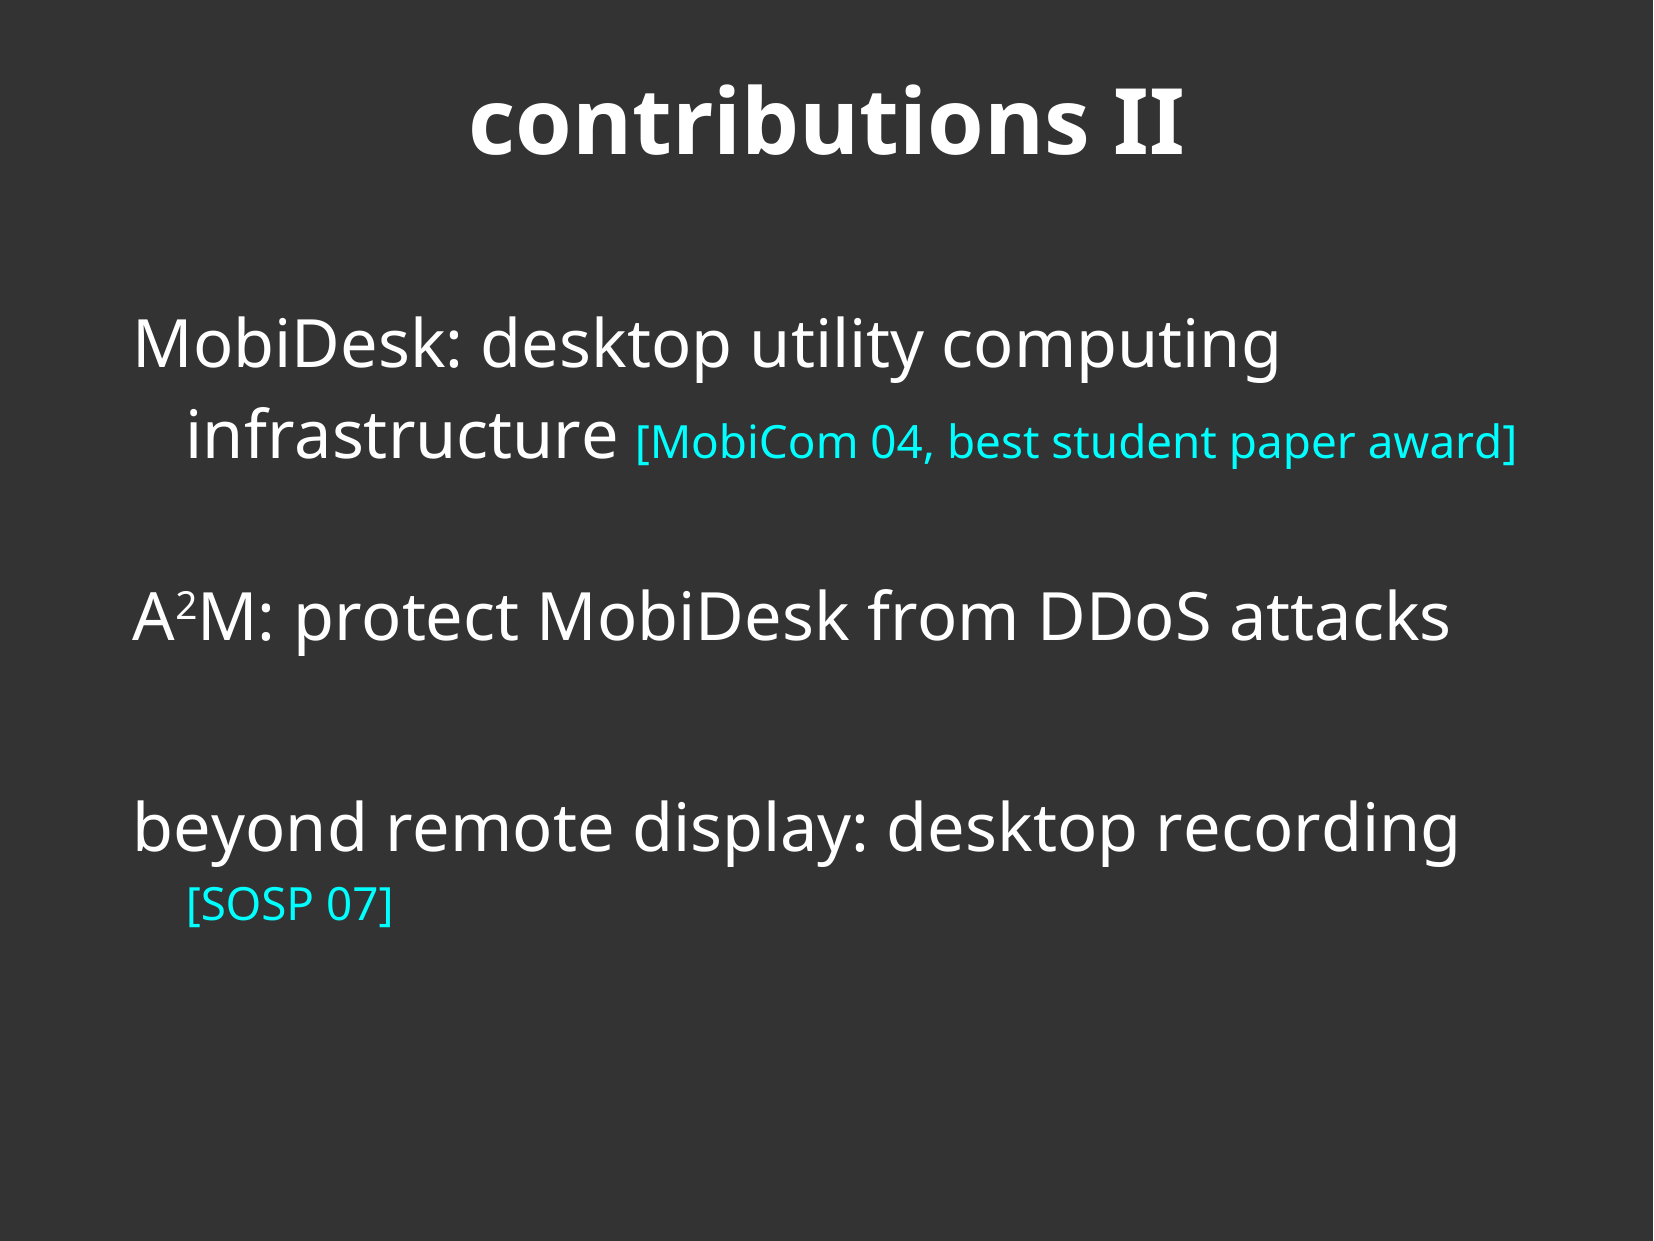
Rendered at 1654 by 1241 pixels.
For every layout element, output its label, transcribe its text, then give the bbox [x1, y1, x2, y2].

list MobiDesk: desktop utility computing infrastructure [MobiCom 04, best student paper award] A2M: protect MobiDesk from DDoS attacks beyond remote display: desktop recording [SOSP 07] [114, 296, 1593, 1143]
title contributions II [121, 15, 1533, 223]
